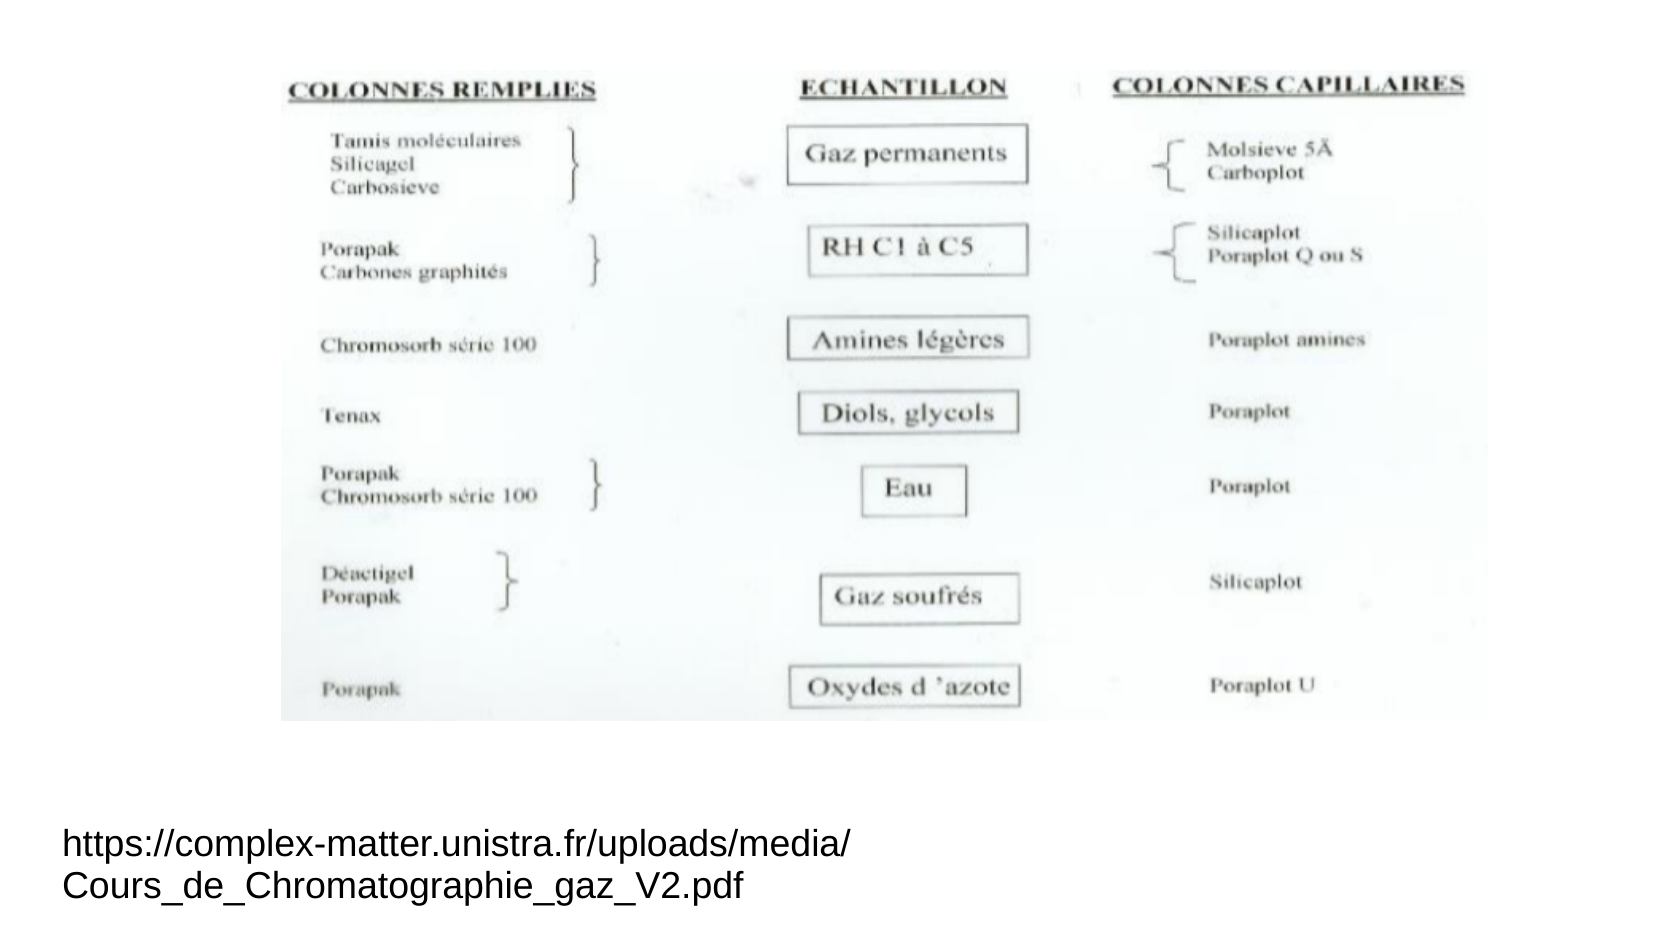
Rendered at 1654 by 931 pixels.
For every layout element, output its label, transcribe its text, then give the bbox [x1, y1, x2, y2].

picture [281, 70, 1489, 721]
text_box https://complex-matter.unistra.fr/uploads/media/Cours_de_Chromatographie_gaz_V2.pdf [47, 815, 1524, 931]
